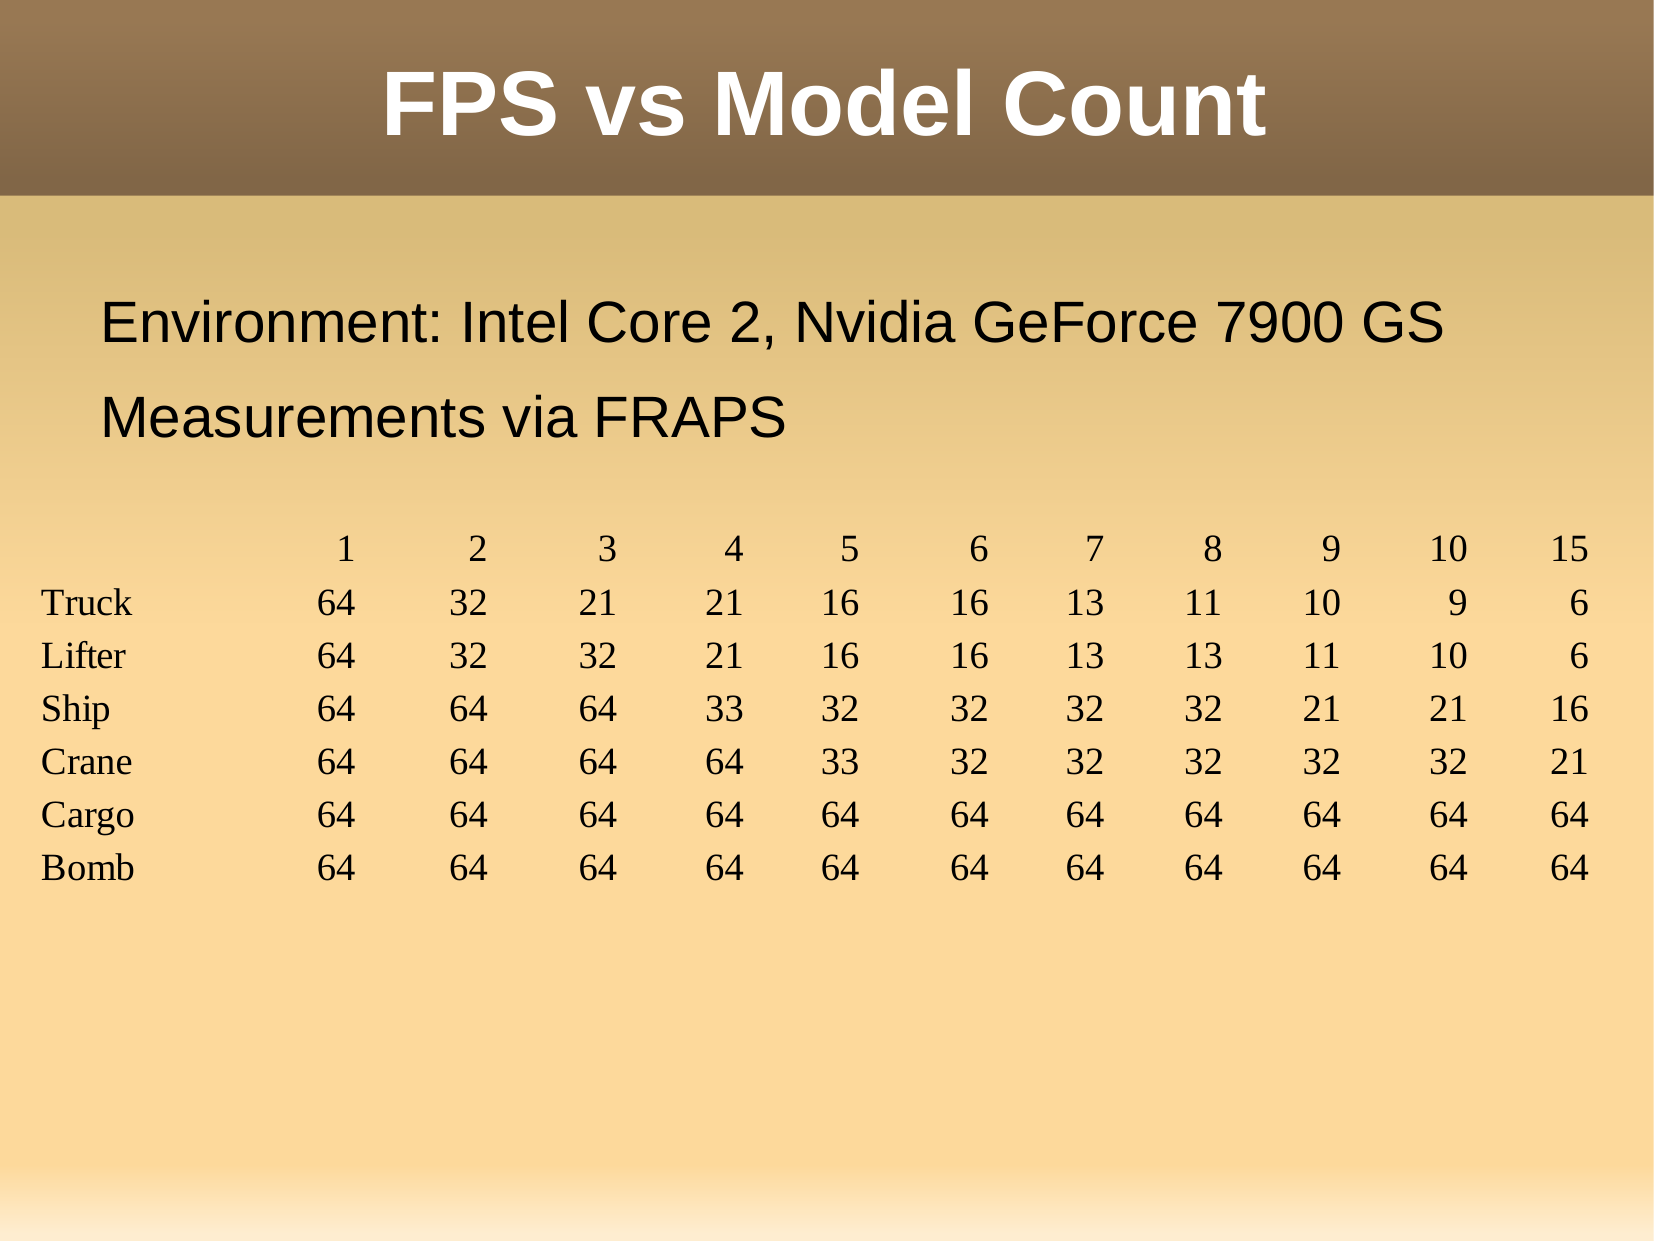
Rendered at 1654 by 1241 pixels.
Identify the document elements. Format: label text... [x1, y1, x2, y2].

list Environment: Intel Core 2, Nvidia GeForce 7900 GS Measurements via FRAPS [82, 290, 1571, 488]
picture [0, 0, 1654, 1241]
title FPS vs Model Count [37, 7, 1613, 200]
chart [37, 525, 1596, 901]
